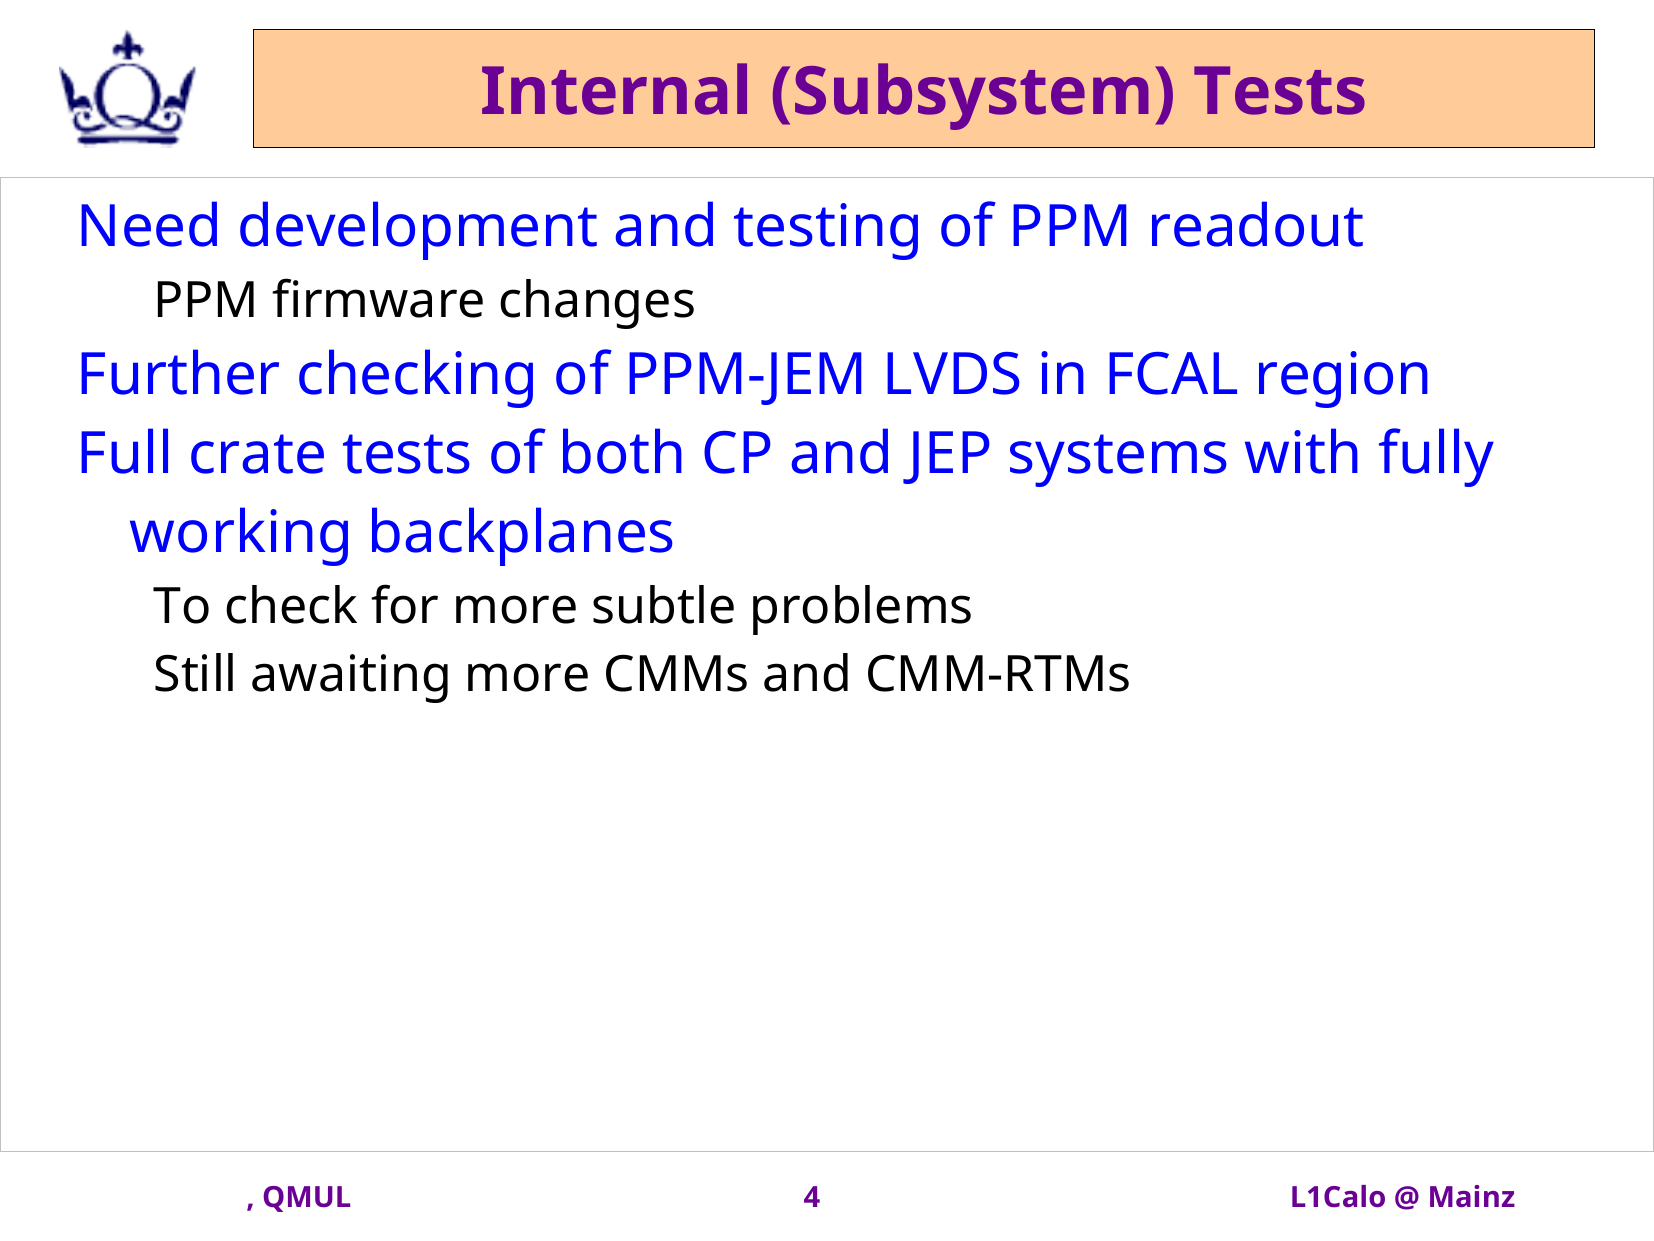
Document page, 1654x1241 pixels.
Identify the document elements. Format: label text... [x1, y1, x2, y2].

title Internal (Subsystem) Tests [253, 29, 1595, 148]
picture [59, 29, 200, 148]
list Need development and testing of PPM readout PPM firmware changes Further checking of PPM-JEM LVDS in FCAL region Full crate tests of both CP and JEP systems with fully working backplanes To check for more subtle problems Still awaiting more CMMs and CMM-RTMs [59, 184, 1603, 1104]
